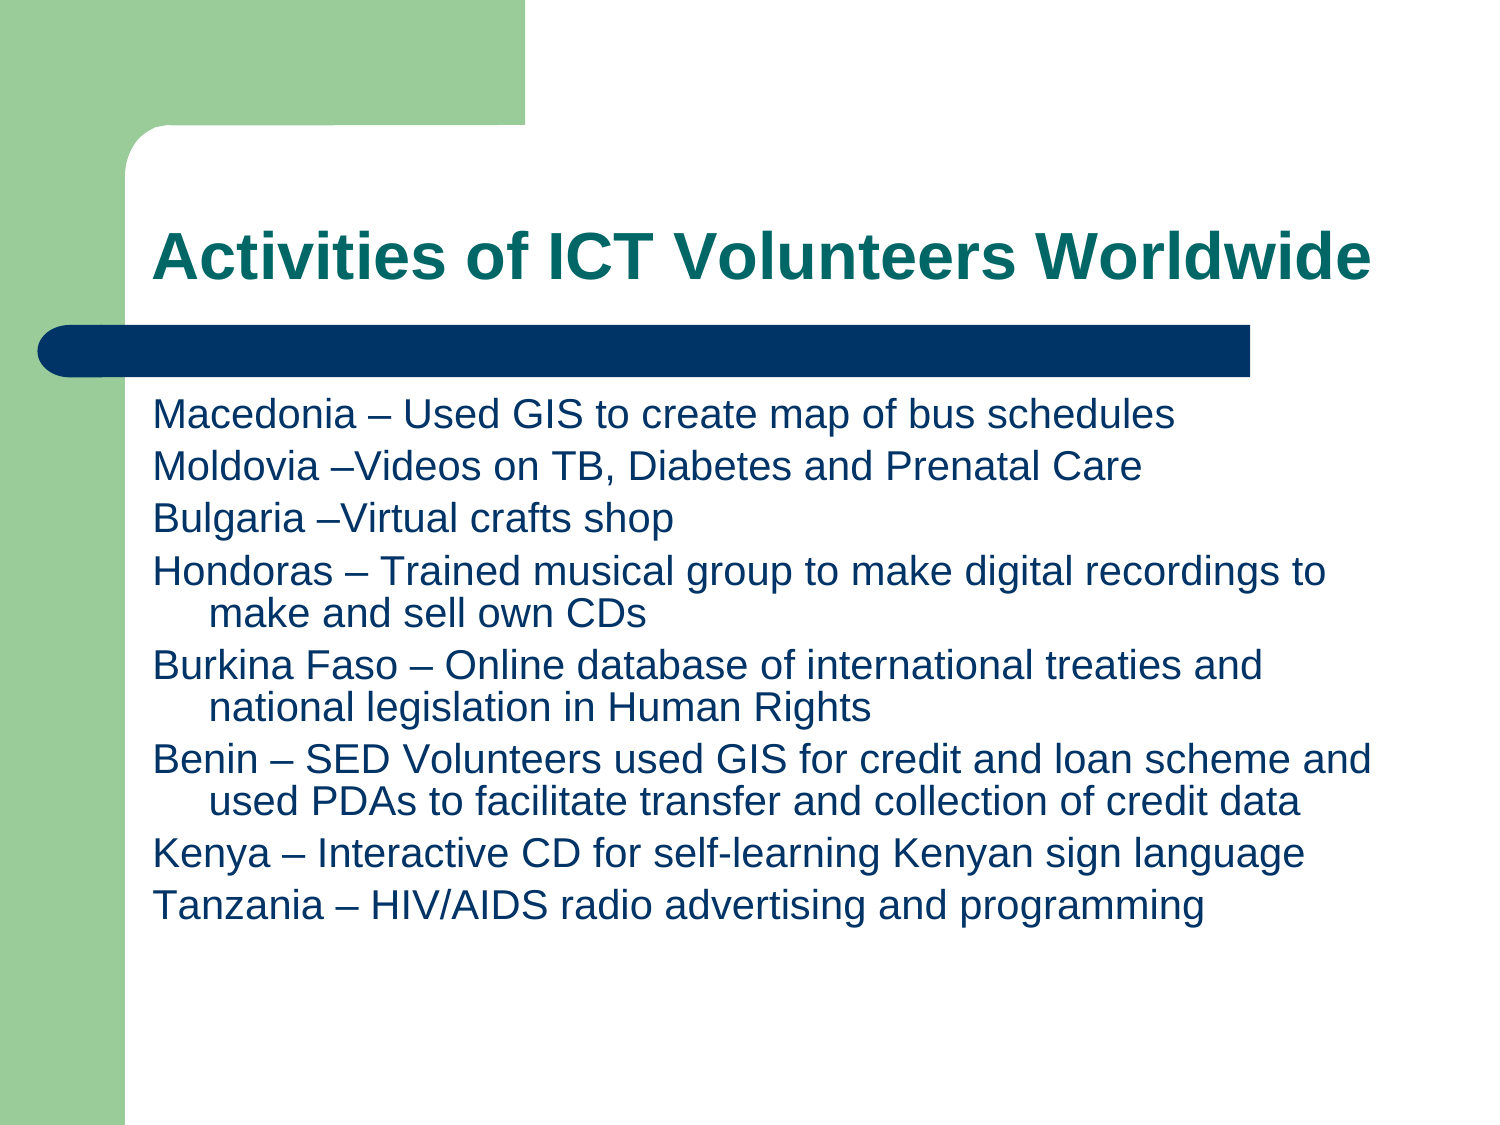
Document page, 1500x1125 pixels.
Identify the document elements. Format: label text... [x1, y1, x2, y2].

list Macedonia – Used GIS to create map of bus schedules Moldovia –Videos on TB, Diabetes and Prenatal Care Bulgaria –Virtual crafts shop Hondoras – Trained musical group to make digital recordings to make and sell own CDs Burkina Faso – Online database of international treaties and national legislation in Human Rights Benin – SED Volunteers used GIS for credit and loan scheme and used PDAs to facilitate transfer and collection of credit data Kenya – Interactive CD for self-learning Kenyan sign language Tanzania – HIV/AIDS radio advertising and programming [137, 387, 1400, 1075]
title Activities of ICT Volunteers Worldwide [136, 136, 1414, 301]
